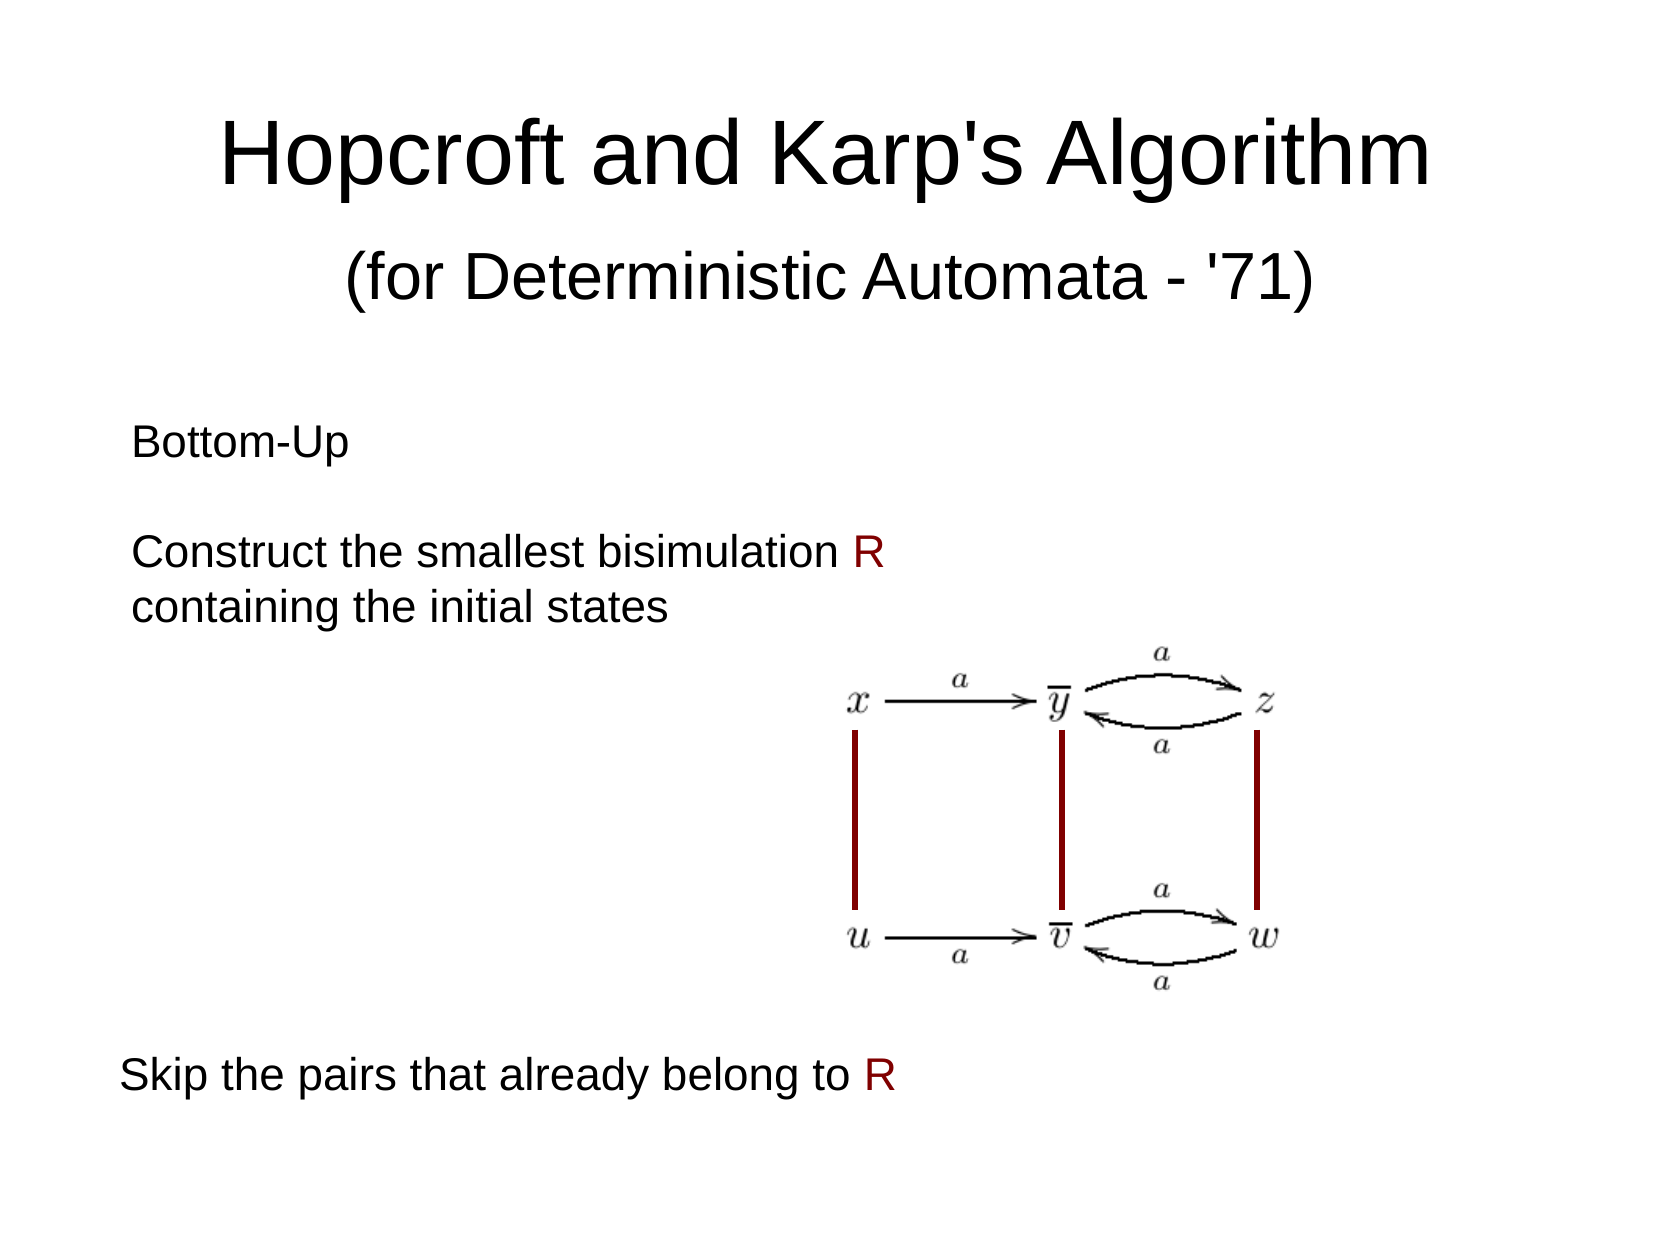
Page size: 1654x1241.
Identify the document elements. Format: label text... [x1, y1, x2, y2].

title Hopcroft and Karp's Algorithm [82, 49, 1571, 257]
picture [807, 870, 1323, 1037]
text_box Skip the pairs that already belong to R [104, 1041, 912, 1108]
text_box (for Deterministic Automata - '71) Bottom-Up Construct the smallest bisimulation R containing the initial states [116, 257, 1546, 870]
